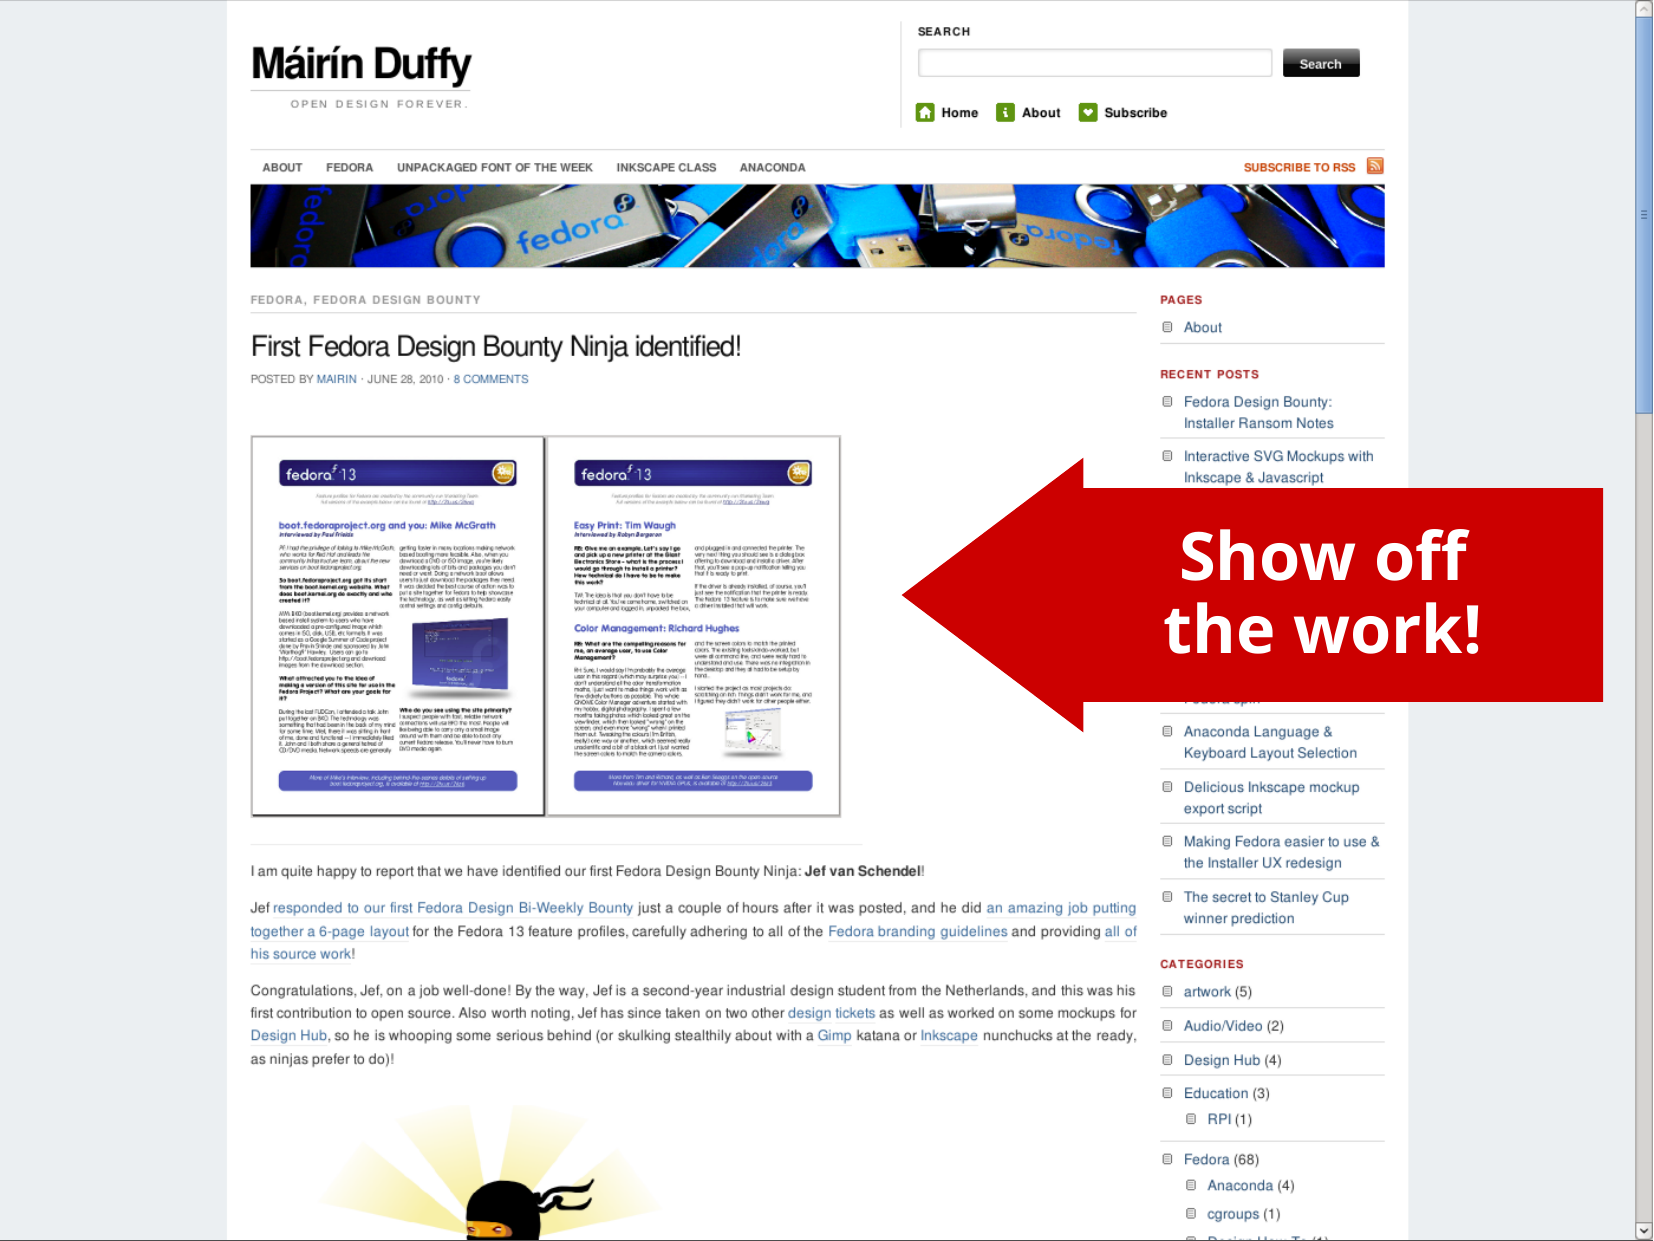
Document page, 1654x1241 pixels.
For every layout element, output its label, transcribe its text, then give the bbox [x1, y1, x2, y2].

text_box Show off the work! [901, 457, 1604, 733]
picture [0, 0, 1653, 1240]
